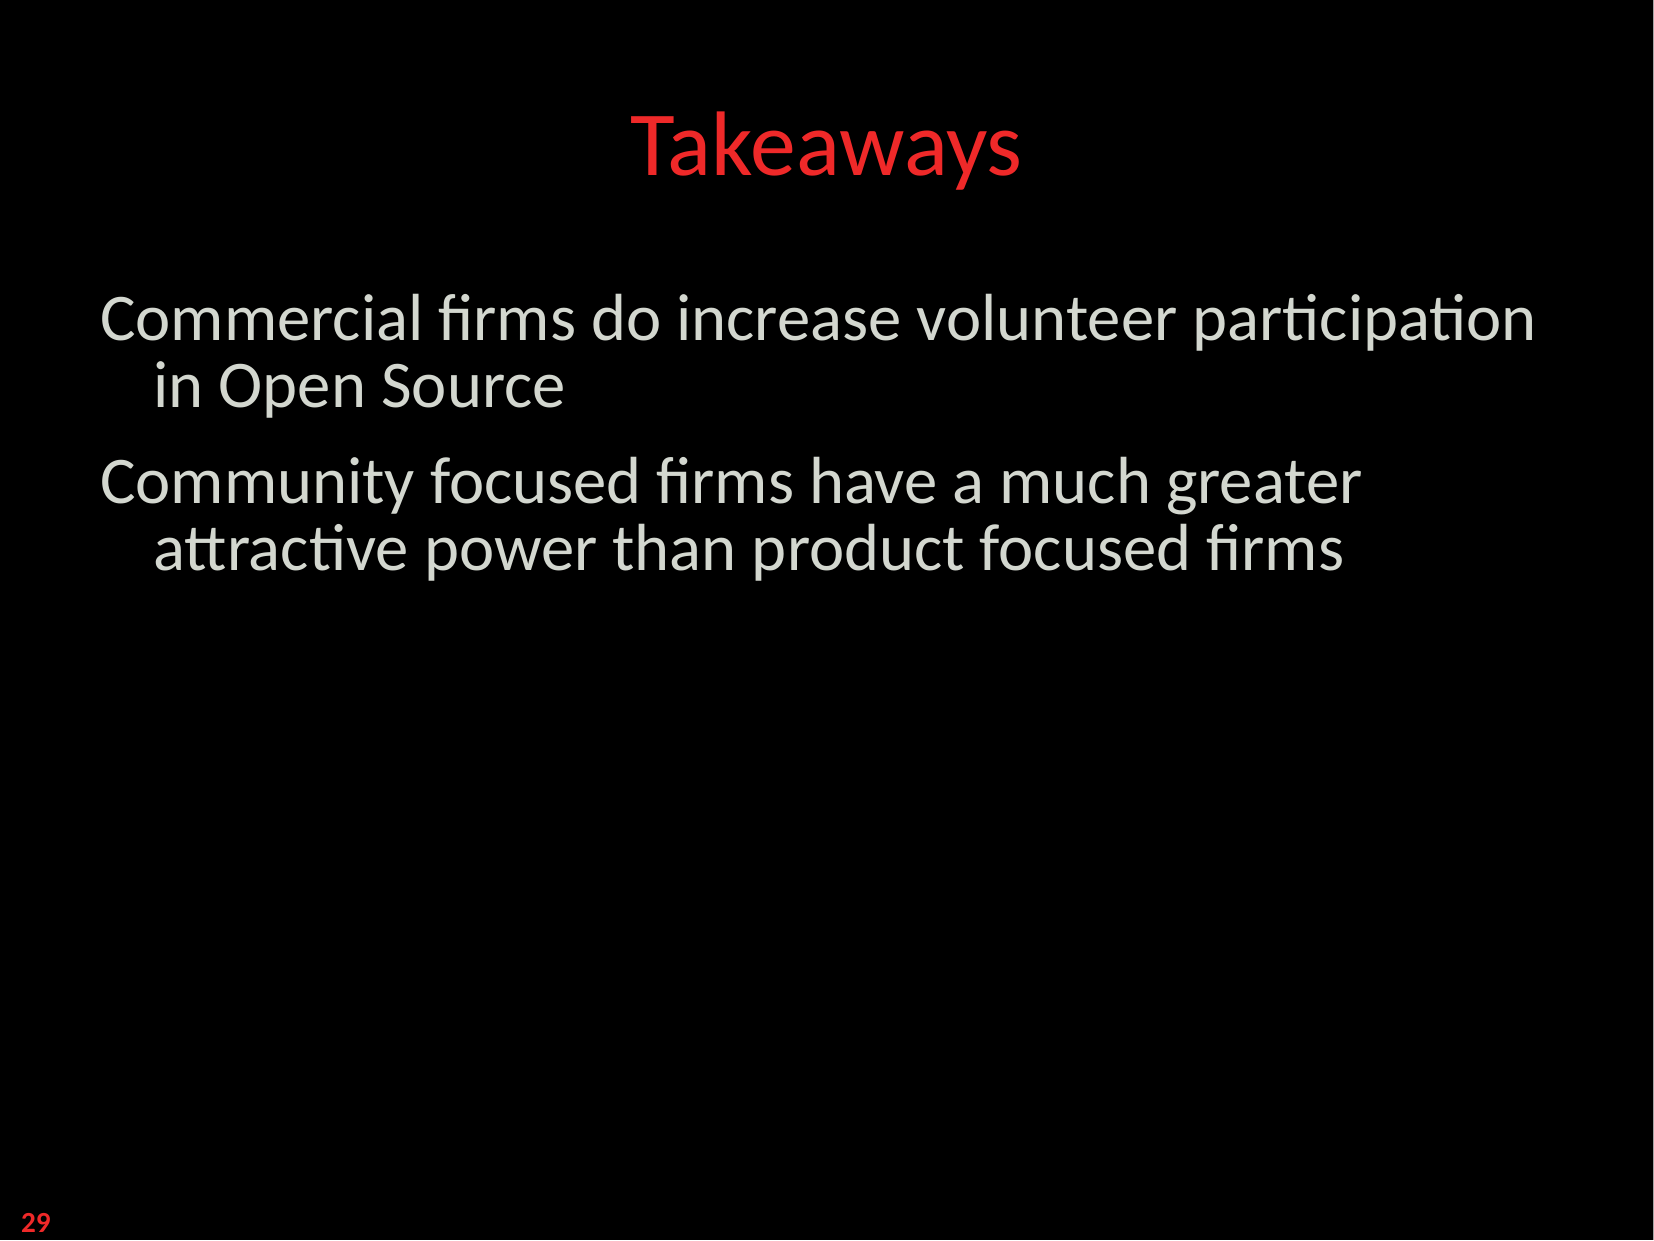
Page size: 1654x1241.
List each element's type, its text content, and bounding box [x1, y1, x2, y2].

list Commercial firms do increase volunteer participation in Open Source Community focused firms have a much greater attractive power than product focused firms [82, 290, 1571, 1094]
title Takeaways [82, 49, 1571, 257]
